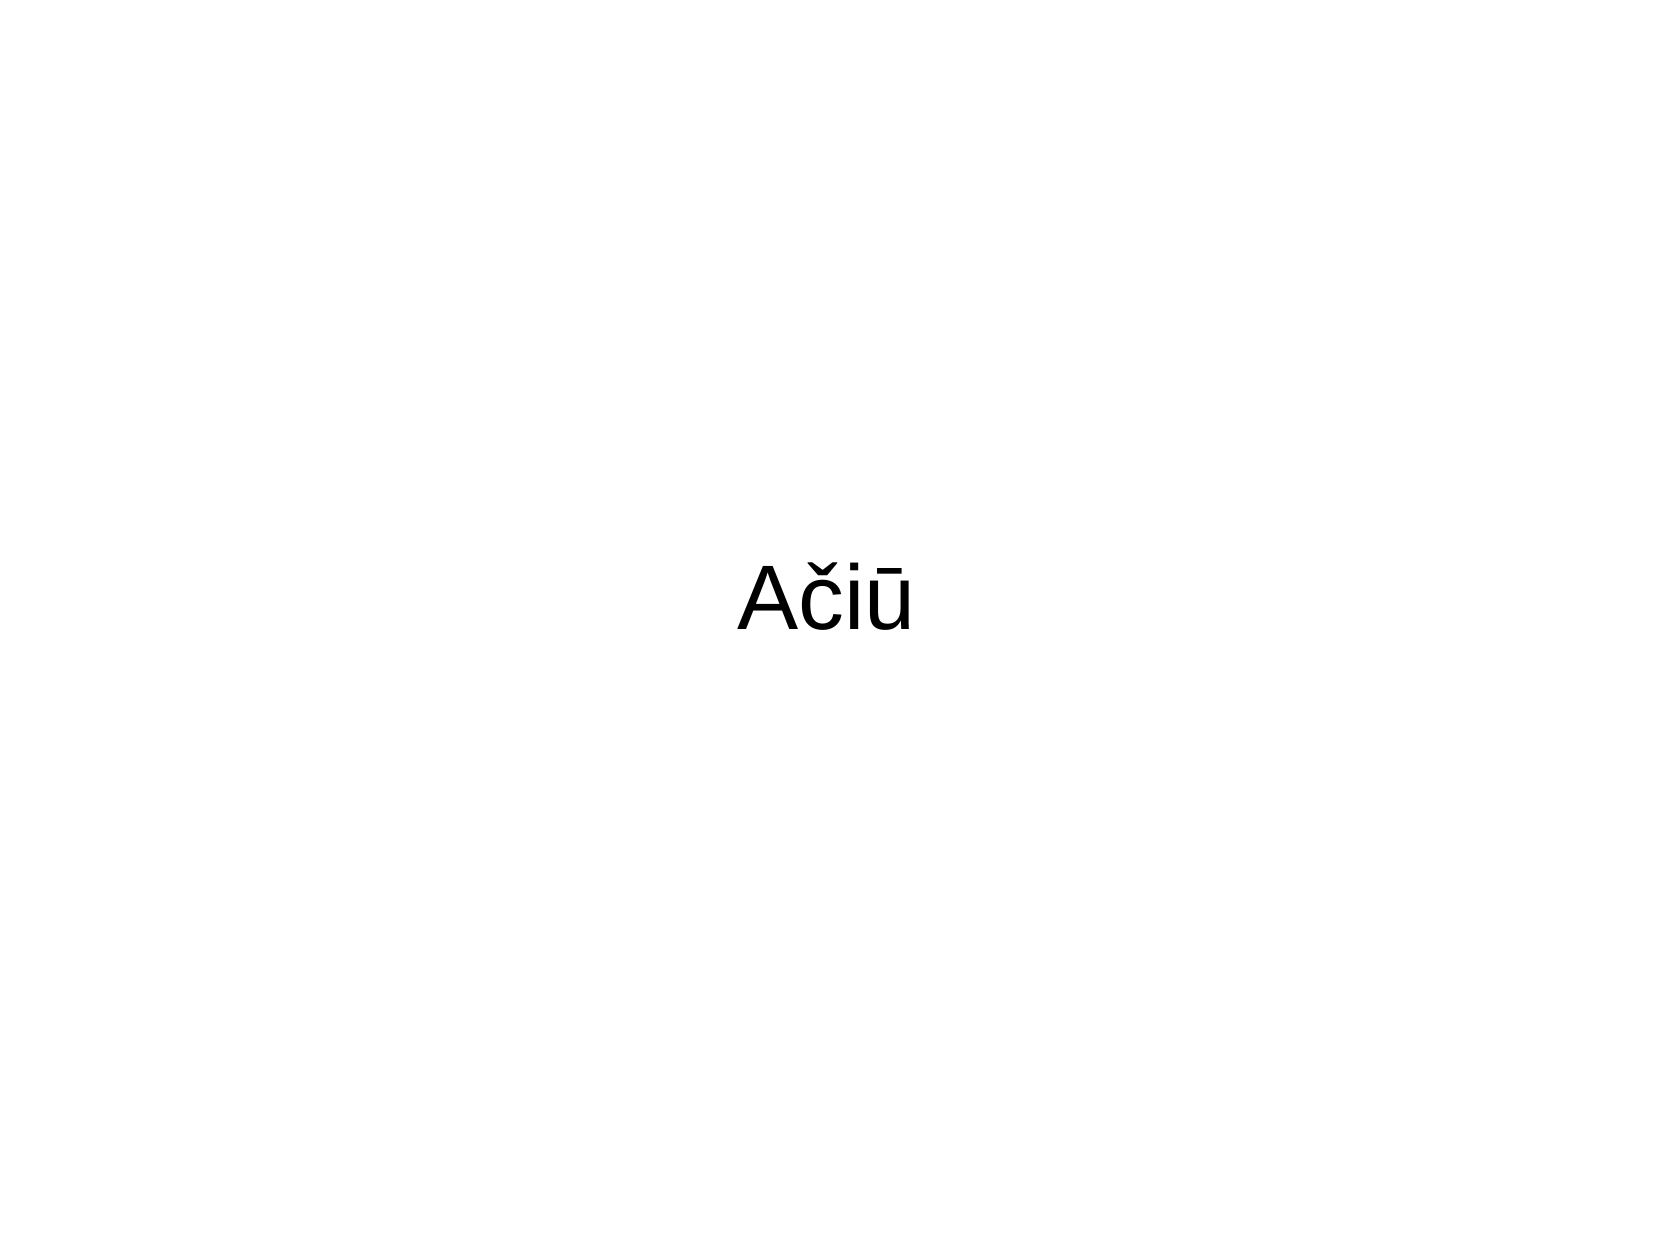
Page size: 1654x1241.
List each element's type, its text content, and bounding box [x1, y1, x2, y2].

title Ačiū [82, 501, 1571, 695]
